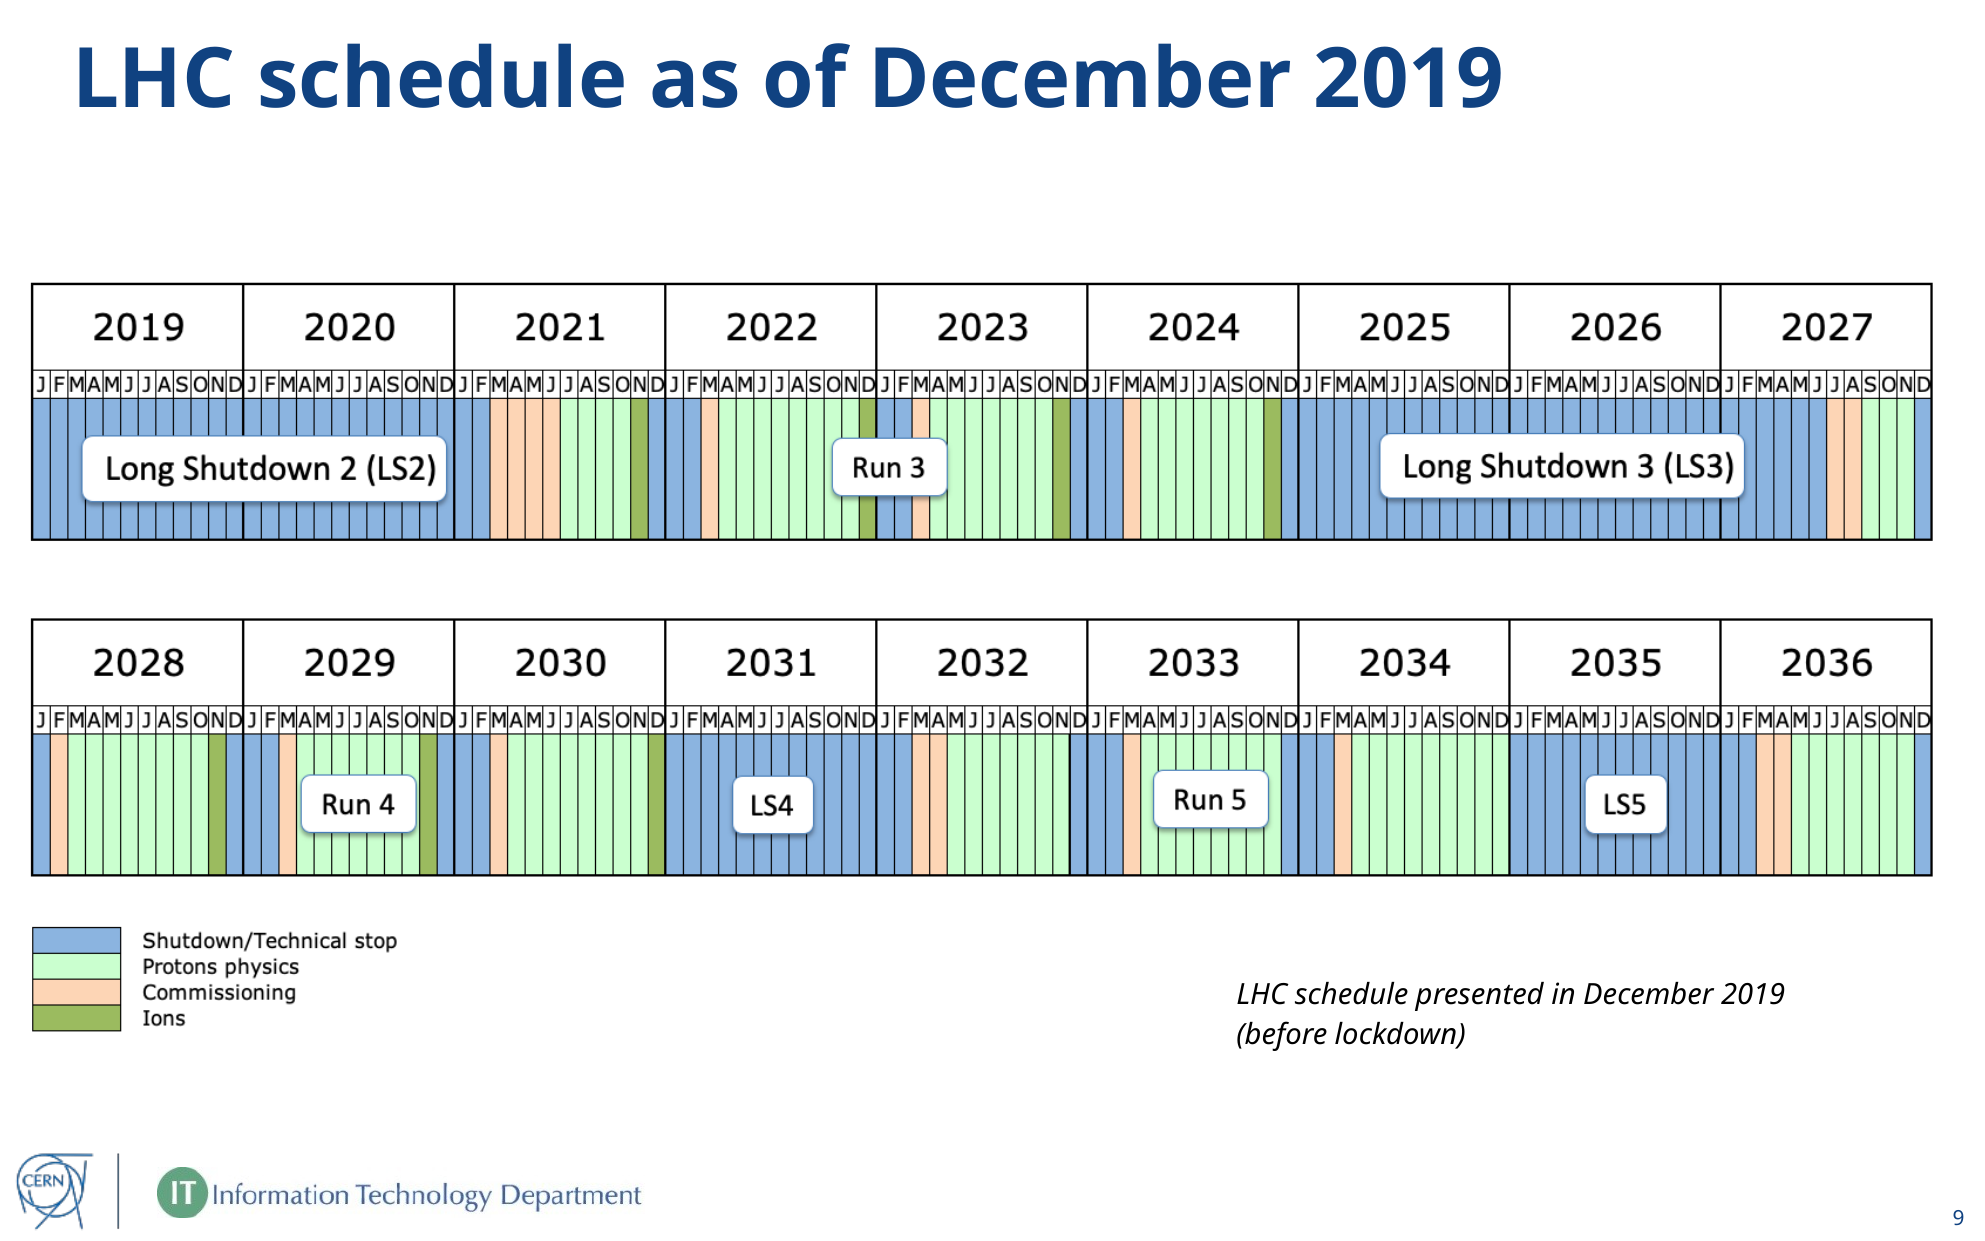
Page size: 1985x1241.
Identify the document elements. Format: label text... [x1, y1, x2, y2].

picture [51, 1200, 64, 1215]
picture [157, 1167, 948, 1218]
picture [16, 1188, 64, 1236]
picture [24, 277, 1941, 1035]
picture [38, 1207, 55, 1215]
title LHC schedule as of December 2019 [72, 0, 1834, 173]
text_box LHC schedule presented in December 2019 (before lockdown) [1221, 966, 1911, 1061]
picture [19, 1188, 64, 1207]
